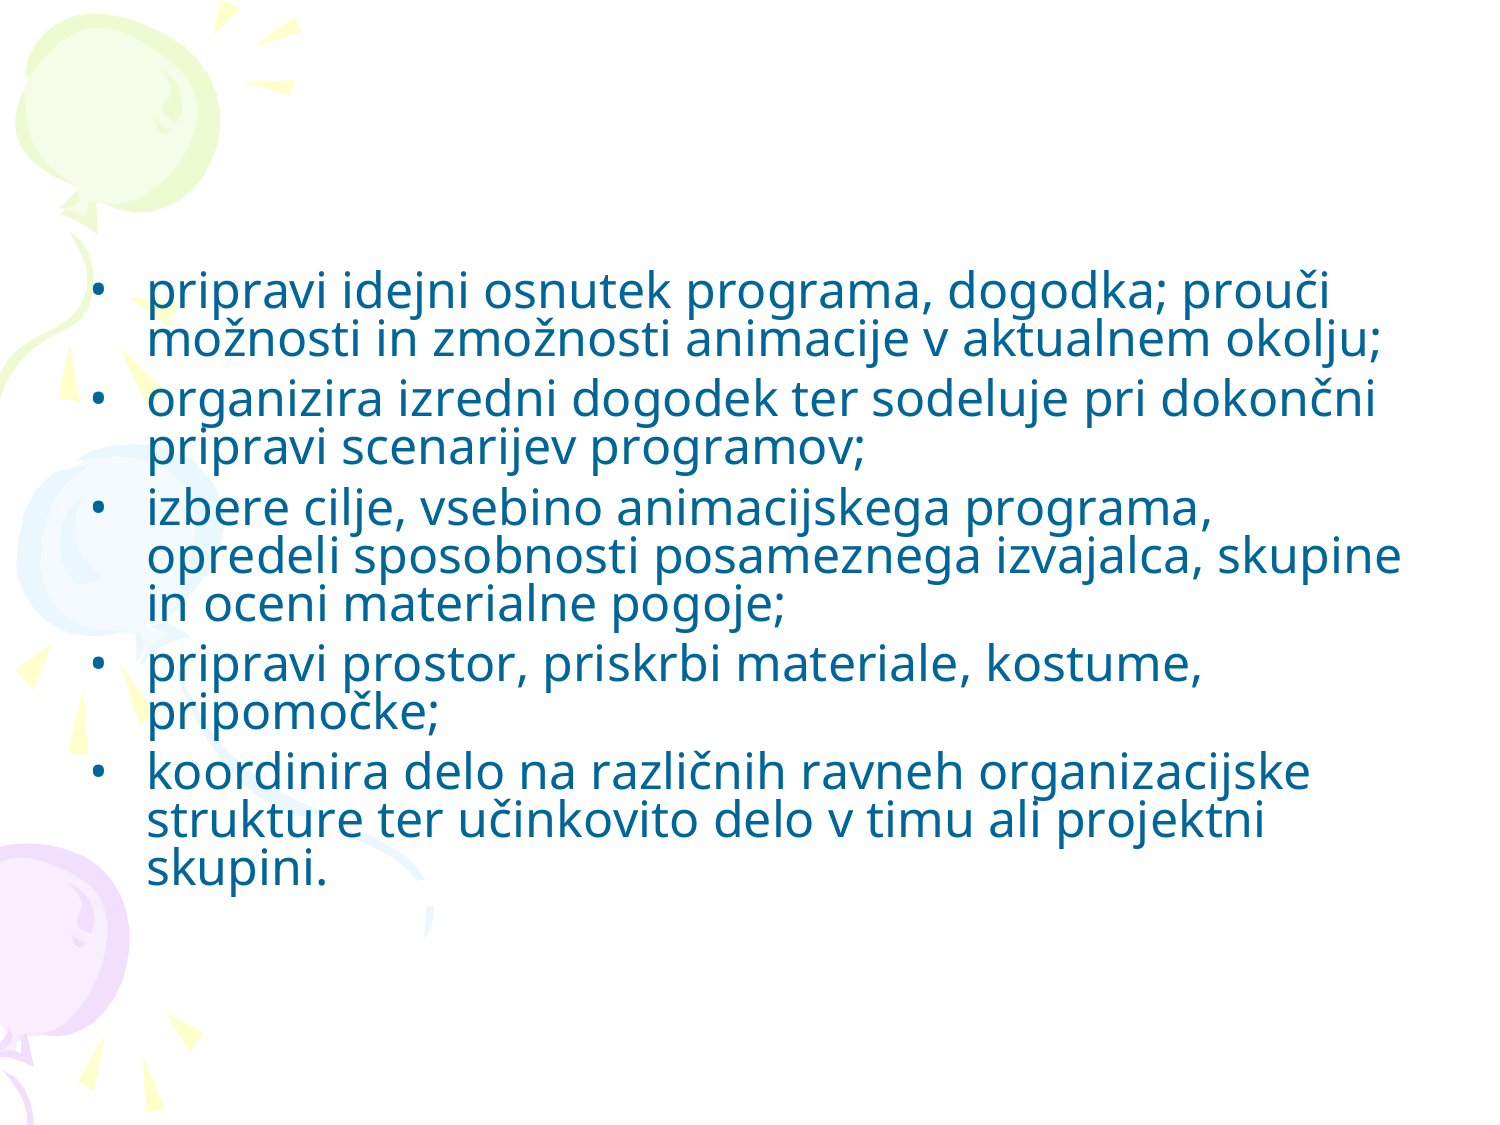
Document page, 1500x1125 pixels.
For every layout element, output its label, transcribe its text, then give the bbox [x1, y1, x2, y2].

list pripravi idejni osnutek programa, dogodka; prouči možnosti in zmožnosti animacije v aktualnem okolju; • organizira izredni dogodek ter sodeluje pri dokončni pripravi scenarijev programov; • izbere cilje, vsebino animacijskega programa, opredeli sposobnosti posameznega izvajalca, skupine in oceni materialne pogoje; • pripravi prostor, priskrbi materiale, kostume, pripomočke; • koordinira delo na različnih ravneh organizacijske strukture ter učinkovito delo v timu ali projektni skupini. [75, 262, 1426, 994]
